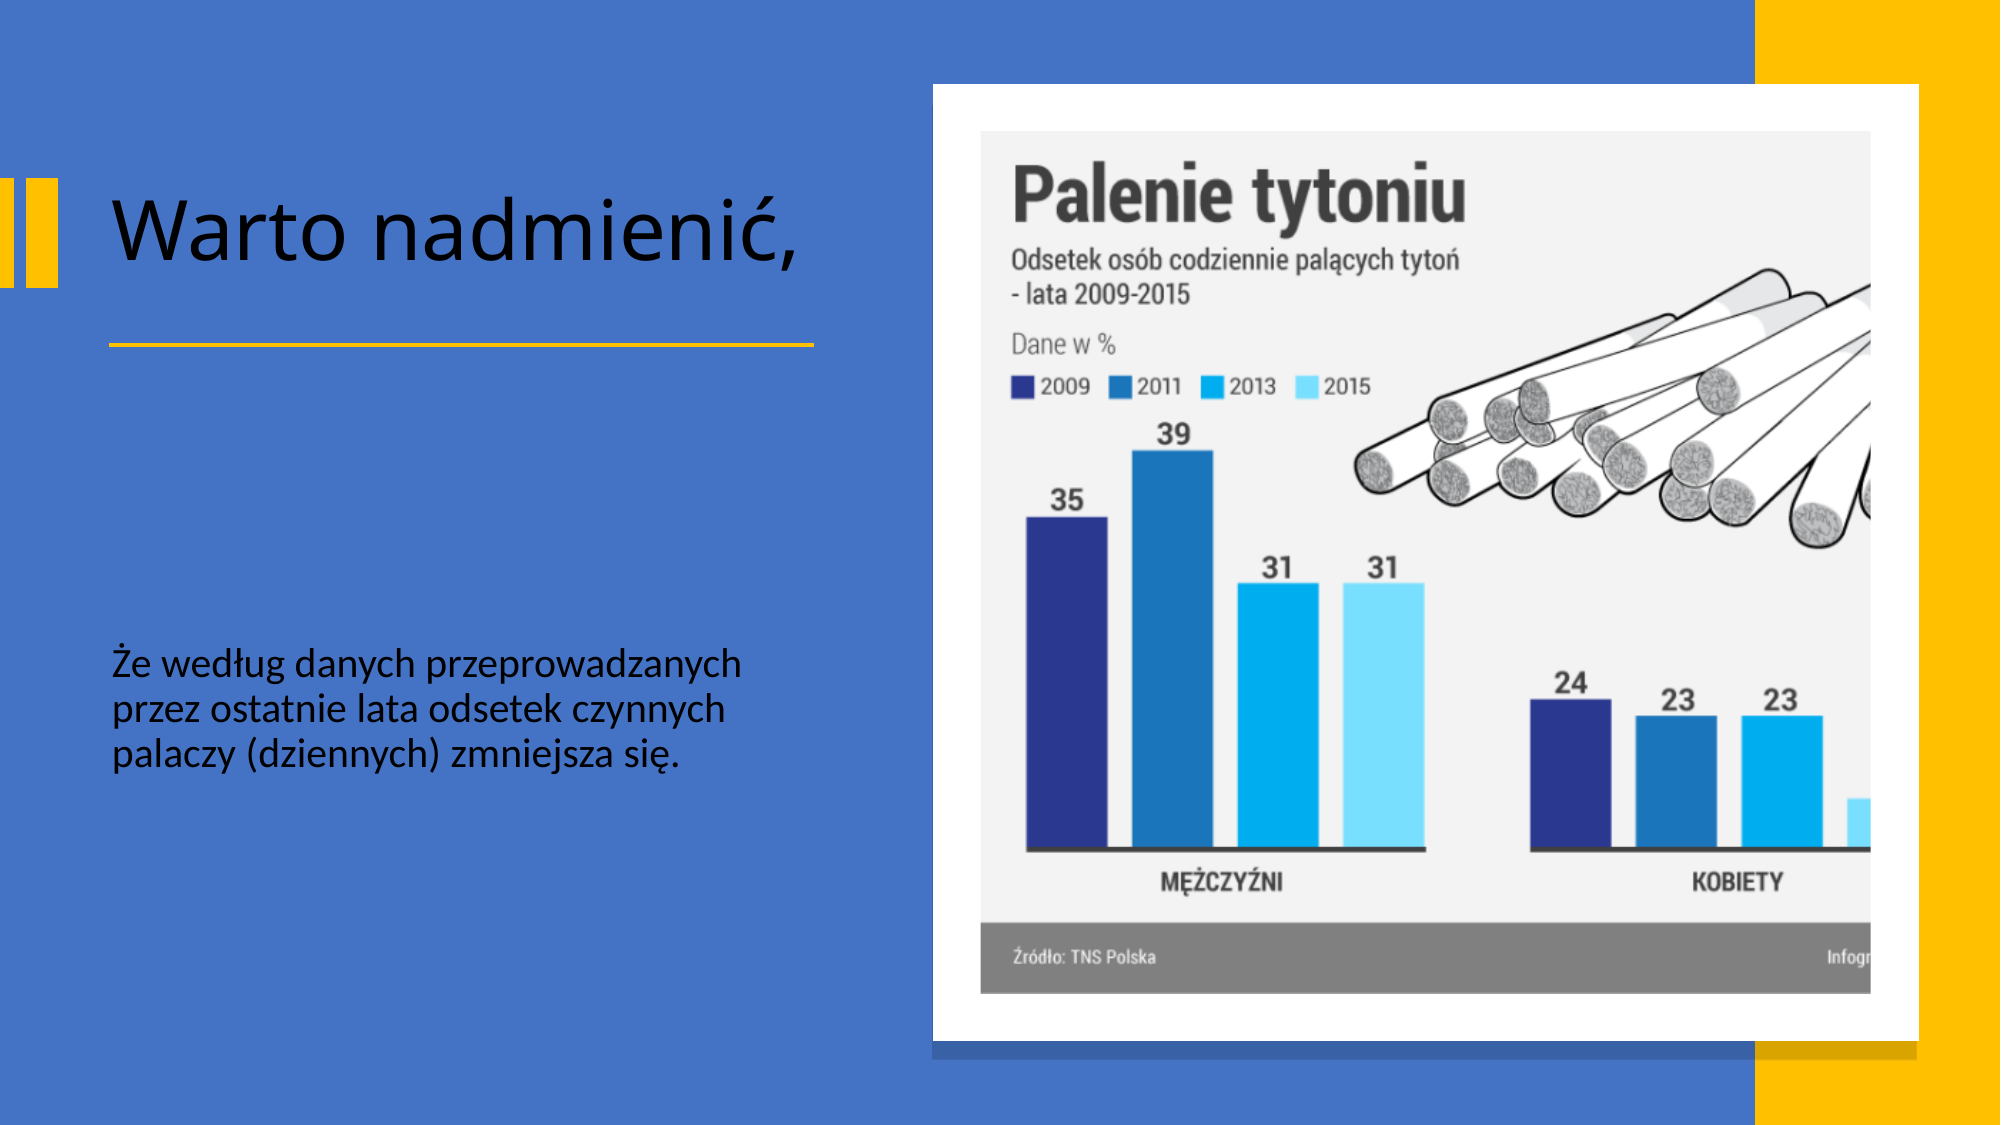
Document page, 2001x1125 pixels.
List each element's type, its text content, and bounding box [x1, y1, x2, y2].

picture [980, 131, 1871, 994]
title Warto nadmienić, [96, 140, 845, 326]
list Że według danych przeprowadzanych przez ostatnie lata odsetek czynnych palaczy (dziennych) zmniejsza się. [96, 382, 845, 1036]
text_box [0, 0, 2000, 1125]
